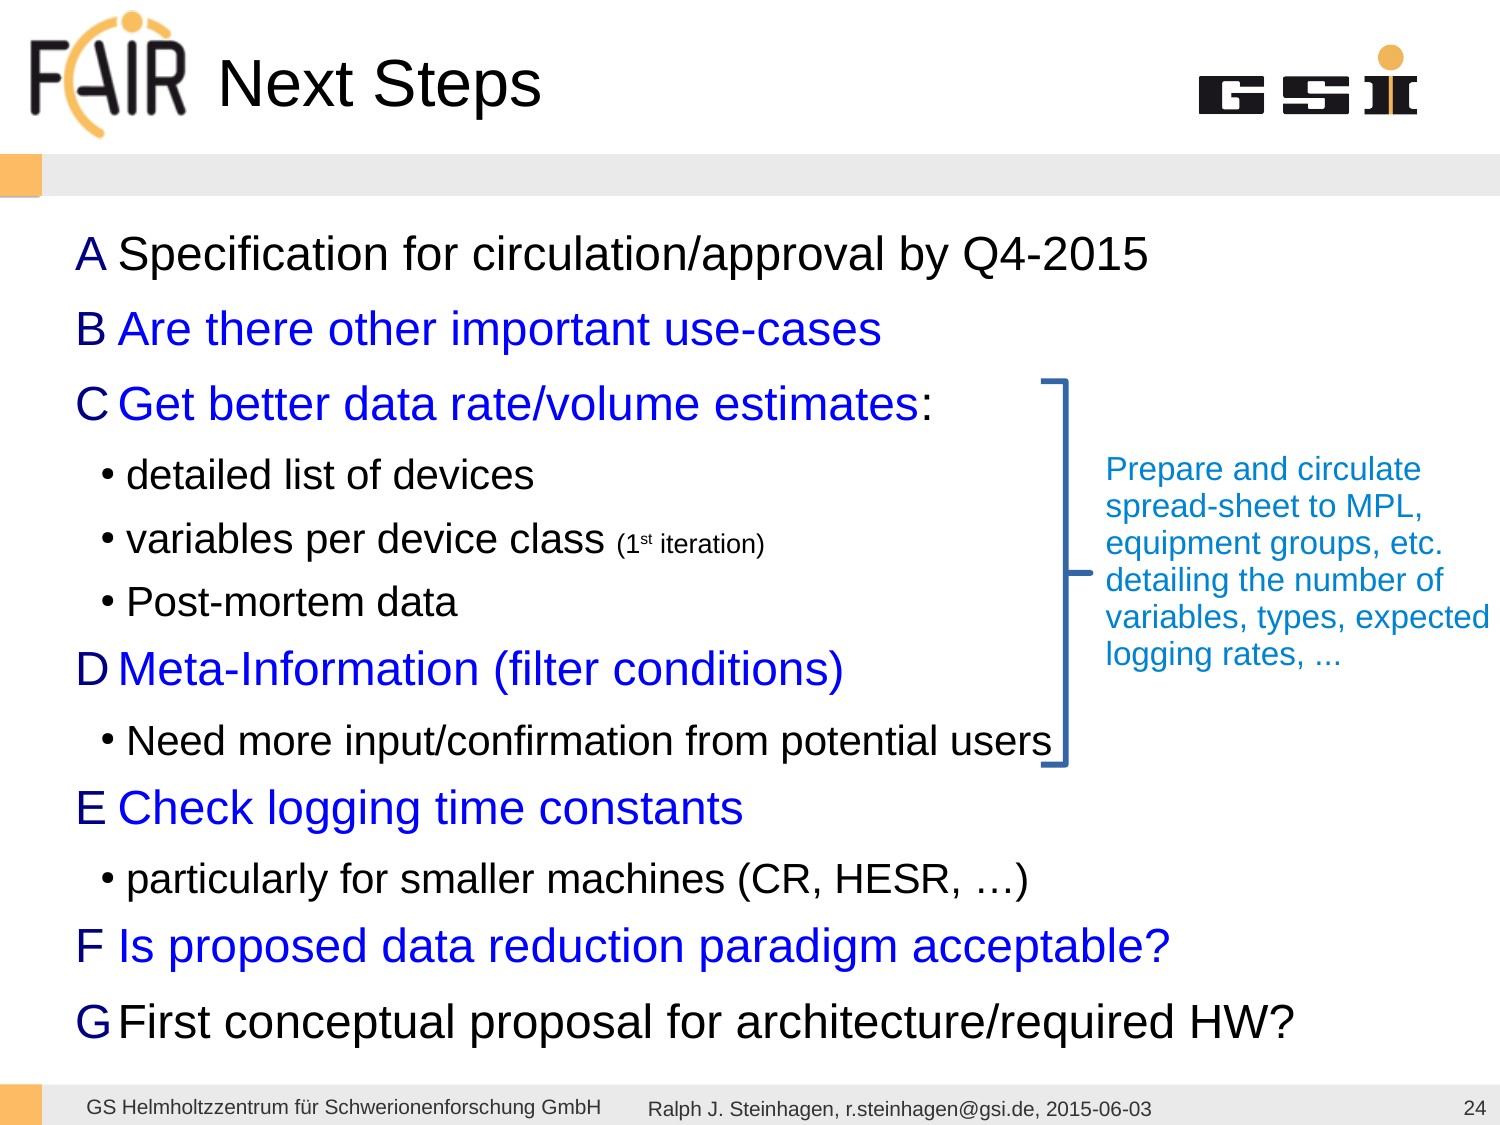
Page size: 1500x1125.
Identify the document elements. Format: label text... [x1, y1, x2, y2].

text_box Prepare and circulate spread-sheet to MPL, equipment groups, etc. detailing the number of variables, types, expected logging rates, ... [1090, 443, 1500, 681]
picture [1197, 42, 1419, 117]
list Specification for circulation/approval by Q4-2015 Are there other important use-cases Get better data rate/volume estimates: detailed list of devices variables per device class (1st iteration) Post-mortem data Meta-Information (filter conditions) Need more input/confirmation from potential users Check logging time constants particularly for smaller machines (CR, HESR, …) Is proposed data reduction paradigm acceptable? First conceptual proposal for architecture/required HW? [75, 226, 1425, 1050]
picture [30, 9, 187, 141]
title Next Steps [217, 20, 1109, 147]
